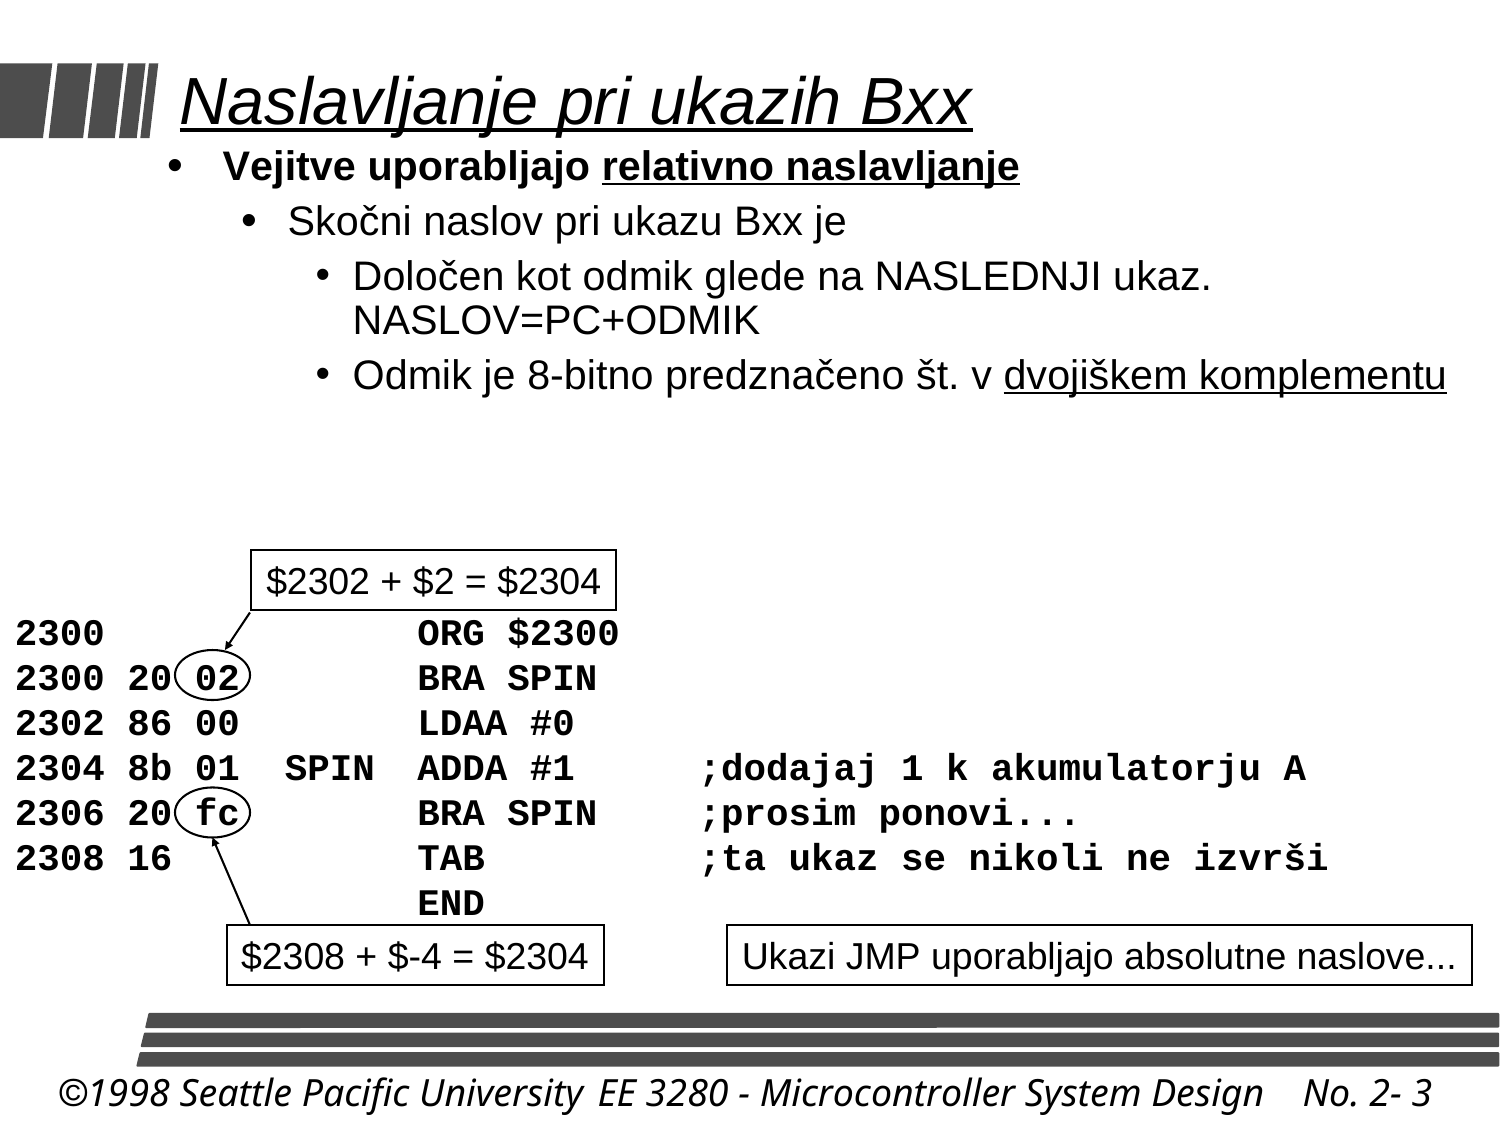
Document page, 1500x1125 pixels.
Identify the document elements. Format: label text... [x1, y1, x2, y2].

text_box 2300 ORG $2300 2300 20 02 BRA SPIN 2302 86 00 LDAA #0 2304 8b 01 SPIN ADDA #1 ;dodajaj 1 k akumulatorju A 2306 20 fc BRA SPIN ;prosim ponovi... 2308 16 TAB ;ta ukaz se nikoli ne izvrši END [0, 599, 1426, 931]
title Naslavljanje pri ukazih Bxx [164, 50, 1500, 137]
text_box $2308 + $-4 = $2304 [226, 924, 604, 986]
text_box $2302 + $2 = $2304 [251, 549, 617, 611]
text_box Ukazi JMP uporabljajo absolutne naslove... [727, 924, 1473, 986]
list Vejitve uporabljajo relativno naslavljanje Skočni naslov pri ukazu Bxx je Določen kot odmik glede na NASLEDNJI ukaz. NASLOV=PC+ODMIK Odmik je 8-bitno predznačeno št. v dvojiškem komplementu [152, 137, 1500, 409]
